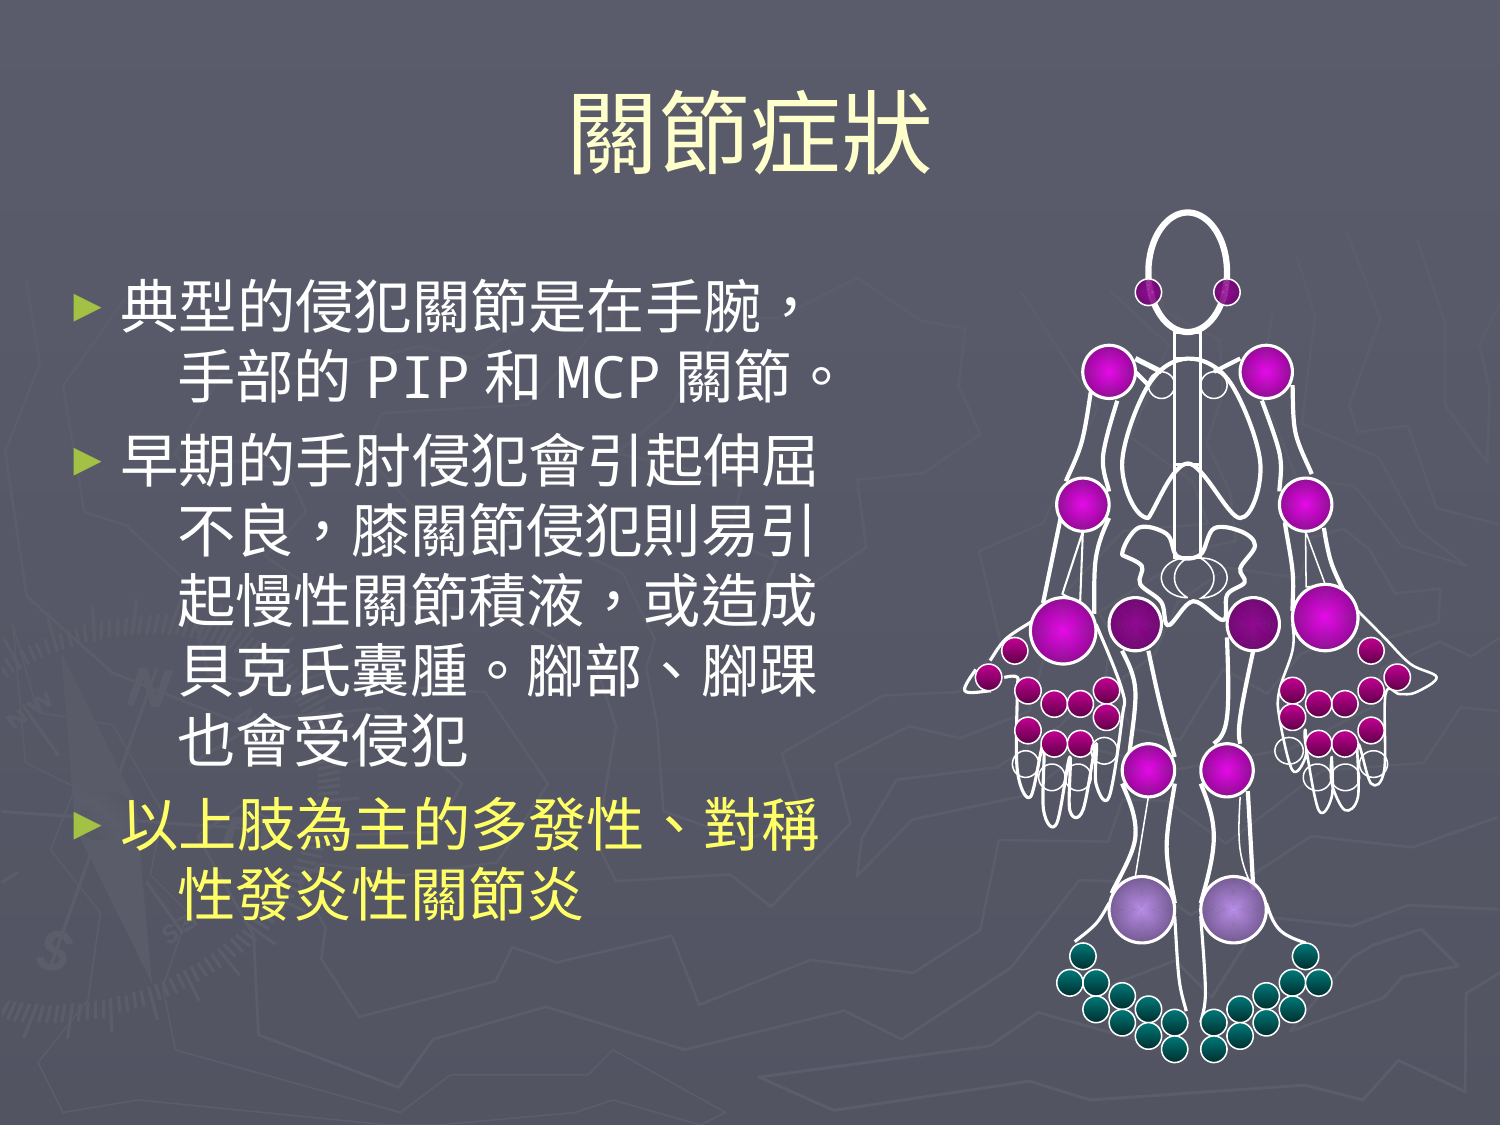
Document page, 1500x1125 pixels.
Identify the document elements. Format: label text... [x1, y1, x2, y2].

text_box [1056, 969, 1110, 1023]
text_box [1056, 478, 1110, 532]
text_box [1135, 996, 1162, 1050]
text_box [1240, 345, 1293, 399]
text_box [1030, 597, 1096, 665]
text_box [975, 664, 1002, 691]
text_box [1109, 597, 1162, 651]
text_box [1082, 345, 1136, 399]
text_box [1109, 982, 1136, 1036]
text_box [1292, 942, 1319, 970]
text_box [1279, 677, 1306, 731]
title 關節症狀 [1169, 216, 1206, 225]
text_box [1358, 637, 1385, 665]
text_box [1093, 677, 1120, 731]
text_box [1041, 730, 1094, 758]
list 典型的侵犯關節是在手腕，手部的PIP和MCP關節。 早期的手肘侵犯會引起伸屈不良，膝關節侵犯則易引起慢性關節積液，或造成貝克氏囊腫。腳部、腳踝也會受侵犯 以上肢為主的多發性、對稱性發炎性關節炎 [49, 262, 885, 1001]
text_box [1014, 717, 1042, 744]
text_box [1213, 278, 1241, 306]
title 關節症狀 [49, 37, 1451, 225]
text_box [1358, 717, 1385, 744]
text_box [1358, 677, 1385, 704]
text_box [1305, 730, 1359, 758]
text_box [1109, 876, 1175, 943]
text_box [1161, 1009, 1188, 1063]
text_box [1200, 1009, 1227, 1063]
text_box [1041, 690, 1094, 718]
text_box [1292, 584, 1359, 651]
text_box [1305, 690, 1359, 718]
text_box [1014, 677, 1042, 704]
text_box [1200, 743, 1254, 797]
text_box [1226, 996, 1254, 1050]
text_box [1135, 278, 1162, 306]
text_box [1001, 637, 1028, 665]
text_box [1279, 478, 1332, 532]
text_box [1227, 597, 1280, 651]
text_box [1279, 969, 1332, 1023]
text_box [1384, 664, 1411, 691]
text_box [1253, 982, 1280, 1036]
text_box [1122, 743, 1175, 797]
text_box [1200, 876, 1267, 943]
text_box [1069, 942, 1097, 970]
